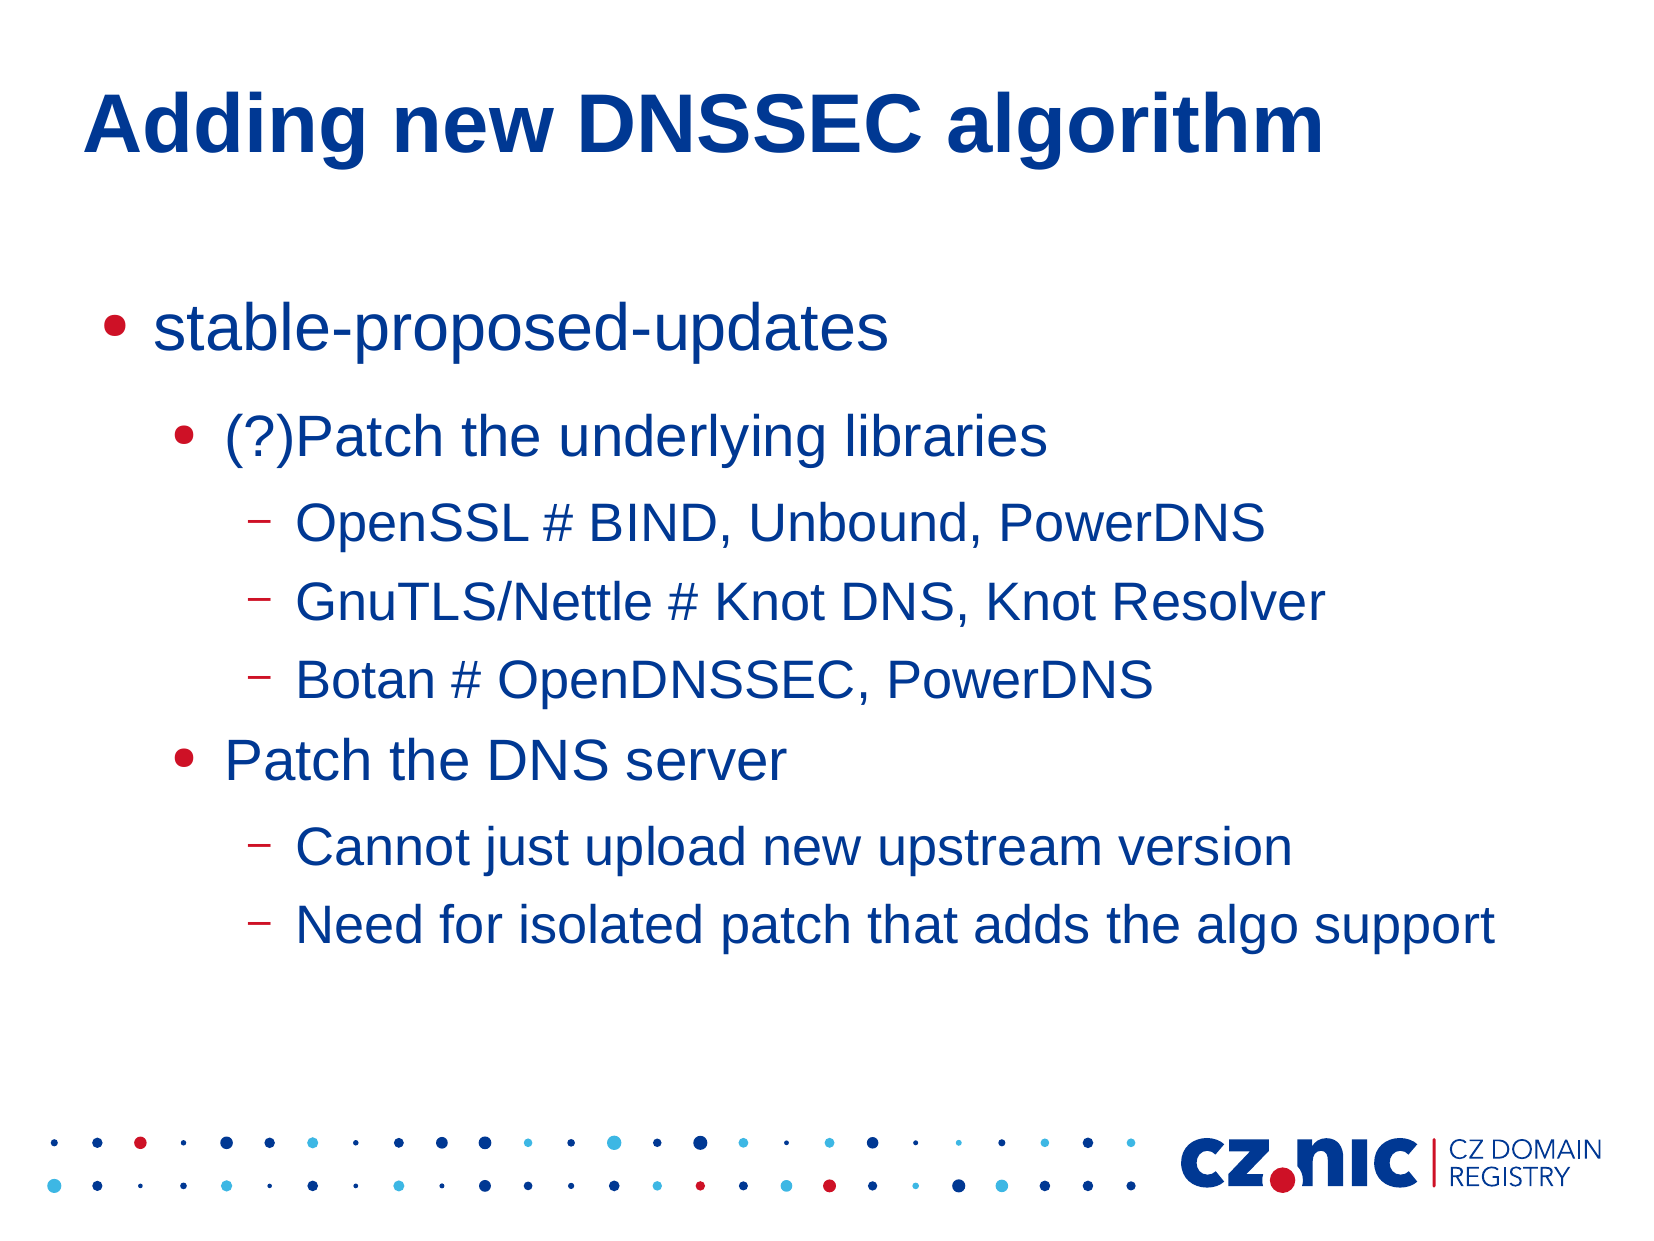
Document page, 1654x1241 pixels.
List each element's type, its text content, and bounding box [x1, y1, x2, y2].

list stable-proposed-updates (?)Patch the underlying libraries OpenSSL # BIND, Unbound, PowerDNS GnuTLS/Nettle # Knot DNS, Knot Resolver Botan # OpenDNSSEC, PowerDNS Patch the DNS server Cannot just upload new upstream version Need for isolated patch that adds the algo support [82, 290, 1571, 1010]
title Adding new DNSSEC algorithm [82, 70, 1571, 178]
